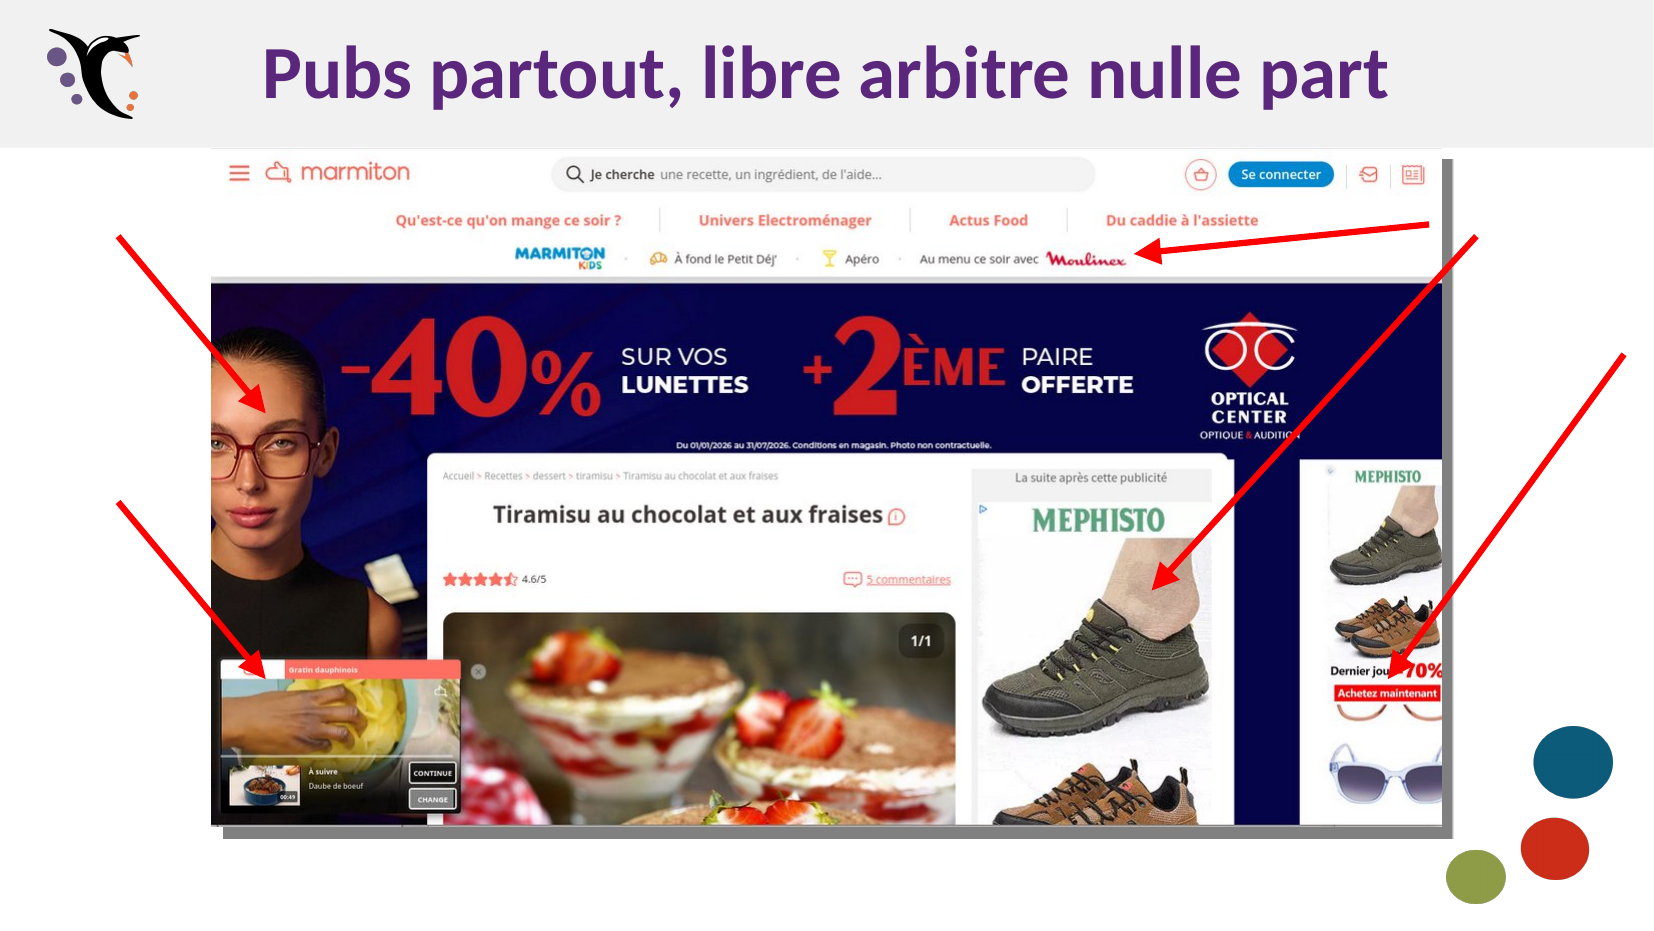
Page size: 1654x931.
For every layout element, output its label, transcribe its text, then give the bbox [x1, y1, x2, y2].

title Pubs partout, libre arbitre nulle part [82, 1, 1571, 157]
picture [211, 147, 1442, 827]
picture [1446, 726, 1613, 904]
picture [47, 29, 82, 119]
